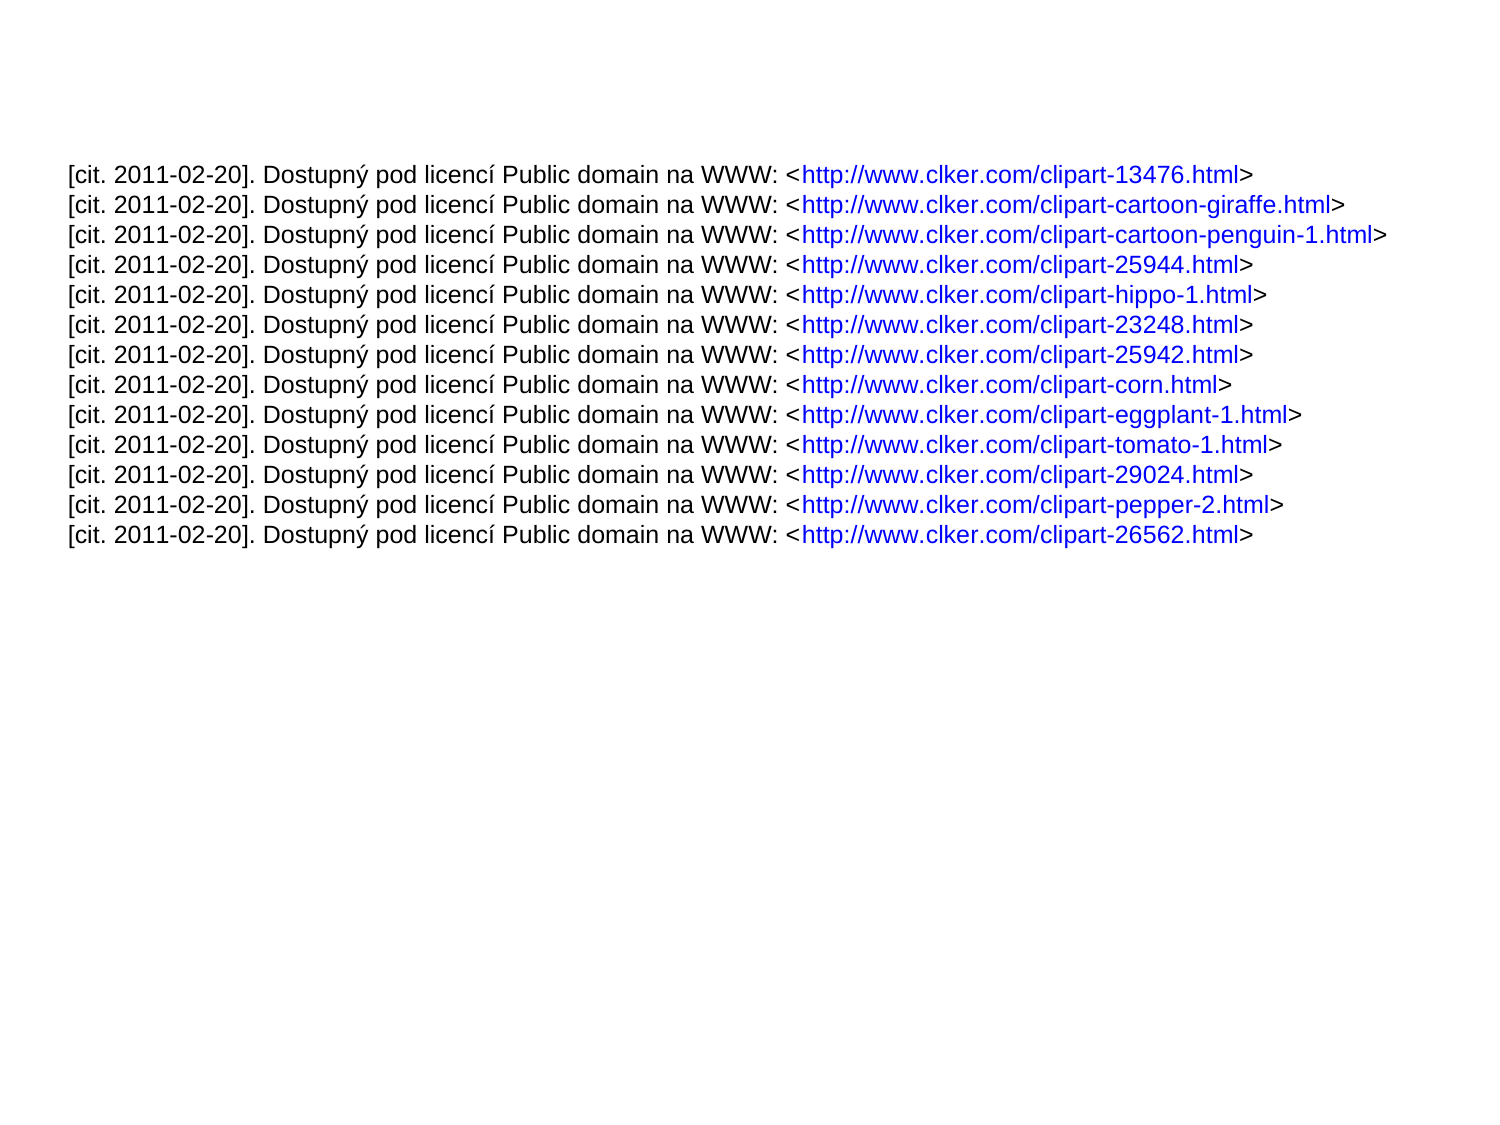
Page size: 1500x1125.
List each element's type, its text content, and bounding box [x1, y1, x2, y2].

text_box [cit. 2011-02-20]. Dostupný pod licencí Public domain na WWW: <http://www.clker.com/clipart-13476.html> [cit. 2011-02-20]. Dostupný pod licencí Public domain na WWW: <http://www.clker.com/clipart-cartoon-giraffe.html> [cit. 2011-02-20]. Dostupný pod licencí Public domain na WWW: <http://www.clker.com/clipart-cartoon-penguin-1.html> [cit. 2011-02-20]. Dostupný pod licencí Public domain na WWW: <http://www.clker.com/clipart-25944.html> [cit. 2011-02-20]. Dostupný pod licencí Public domain na WWW: <http://www.clker.com/clipart-hippo-1.html> [cit. 2011-02-20]. Dostupný pod licencí Public domain na WWW: <http://www.clker.com/clipart-23248.html> [cit. 2011-02-20]. Dostupný pod licencí Public domain na WWW: <http://www.clker.com/clipart-25942.html> [cit. 2011-02-20]. Dostupný pod licencí Public domain na WWW: <http://www.clker.com/clipart-corn.html> [cit. 2011-02-20]. Dostupný pod licencí Public domain na WWW: <http://www.clker.com/clipart-eggplant-1.html> [cit. 2011-02-20]. Dostupný pod licencí Public domain na WWW: <http://www.clker.com/clipart-tomato-1.html> [cit. 2011-02-20]. Dostupný pod licencí Public domain na WWW: <http://www.clker.com/clipart-29024.html> [cit. 2011-02-20]. Dostupný pod licencí Public domain na WWW: <http://www.clker.com/clipart-pepper-2.html> [cit. 2011-02-20]. Dostupný pod licencí Public domain na WWW: <http://www.clker.com/clipart-26562.html> [53, 151, 1406, 556]
